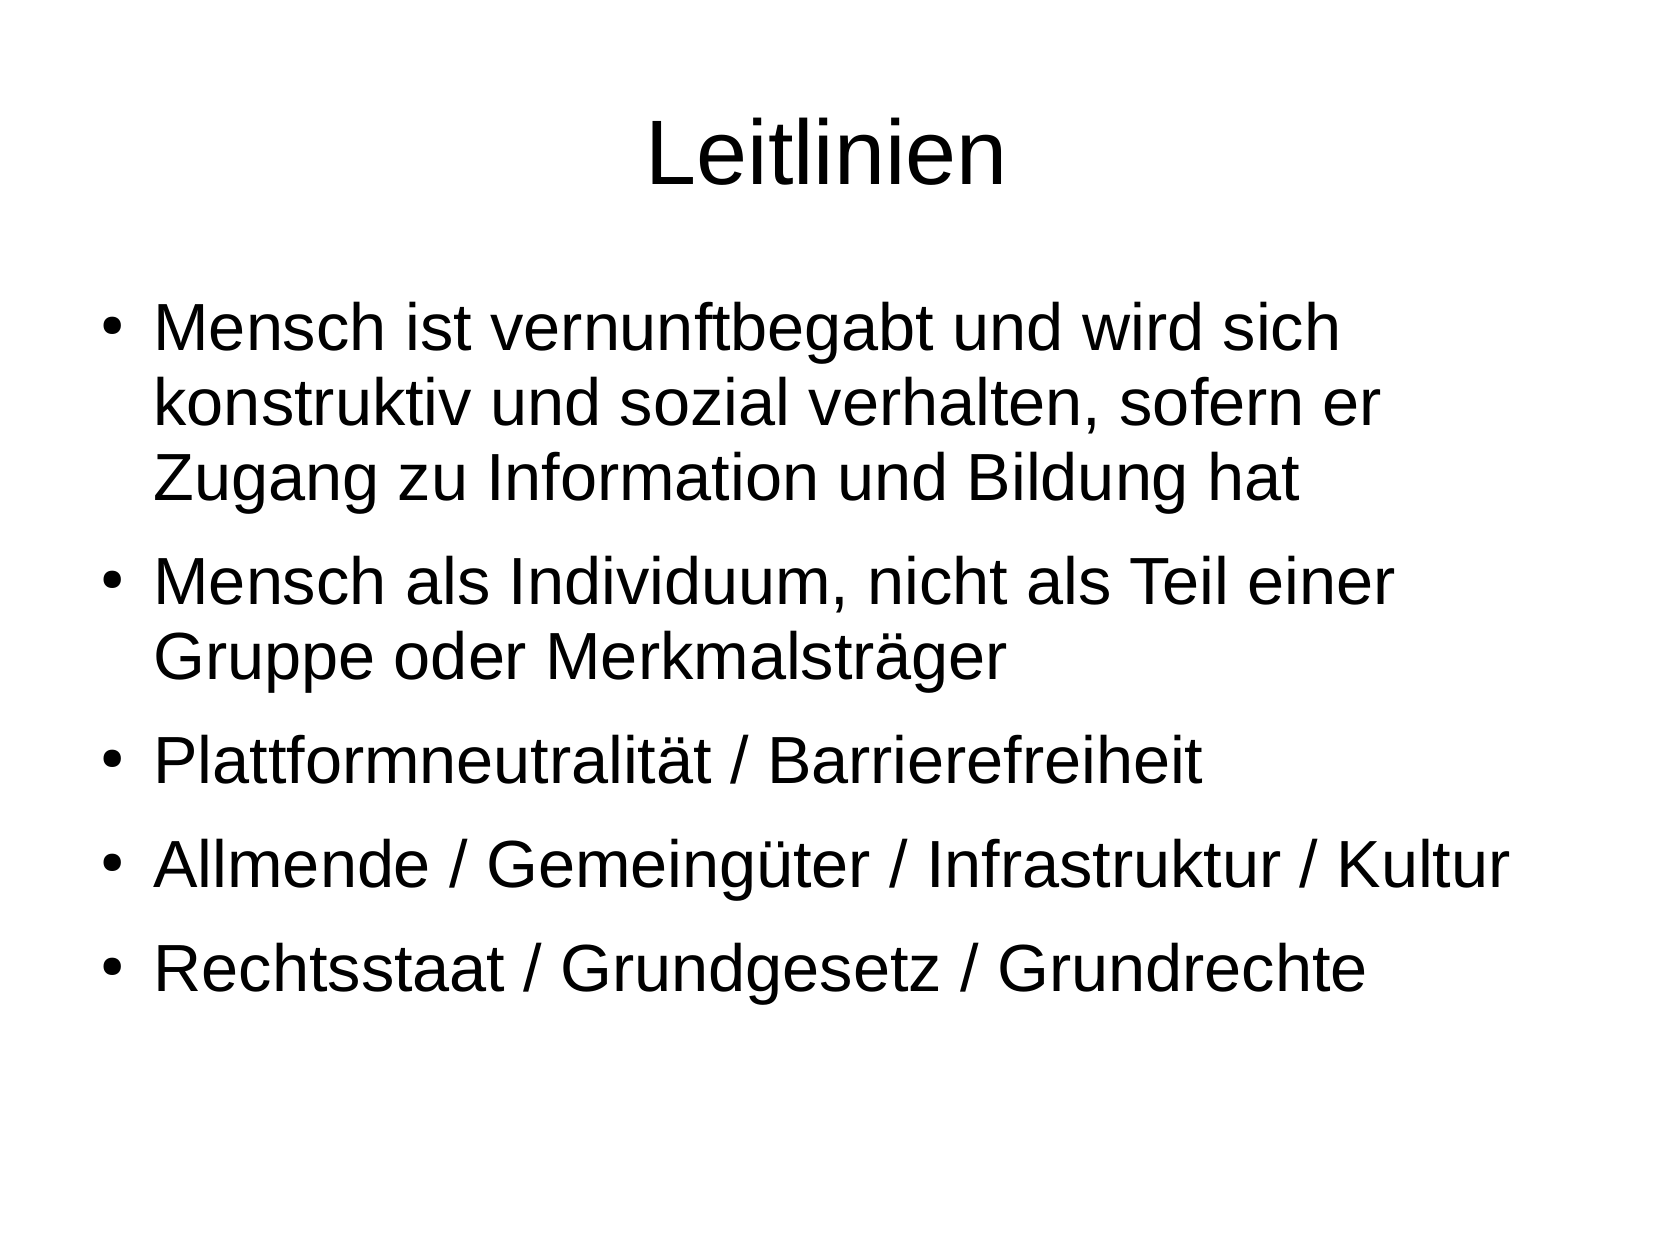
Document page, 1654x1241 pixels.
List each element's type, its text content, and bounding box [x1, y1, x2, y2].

list Mensch ist vernunftbegabt und wird sich konstruktiv und sozial verhalten, sofern er Zugang zu Information und Bildung hat Mensch als Individuum, nicht als Teil einer Gruppe oder Merkmalsträger Plattformneutralität / Barrierefreiheit Allmende / Gemeingüter / Infrastruktur / Kultur Rechtsstaat / Grundgesetz / Grundrechte [82, 290, 1571, 1109]
title Leitlinien [82, 49, 1571, 257]
